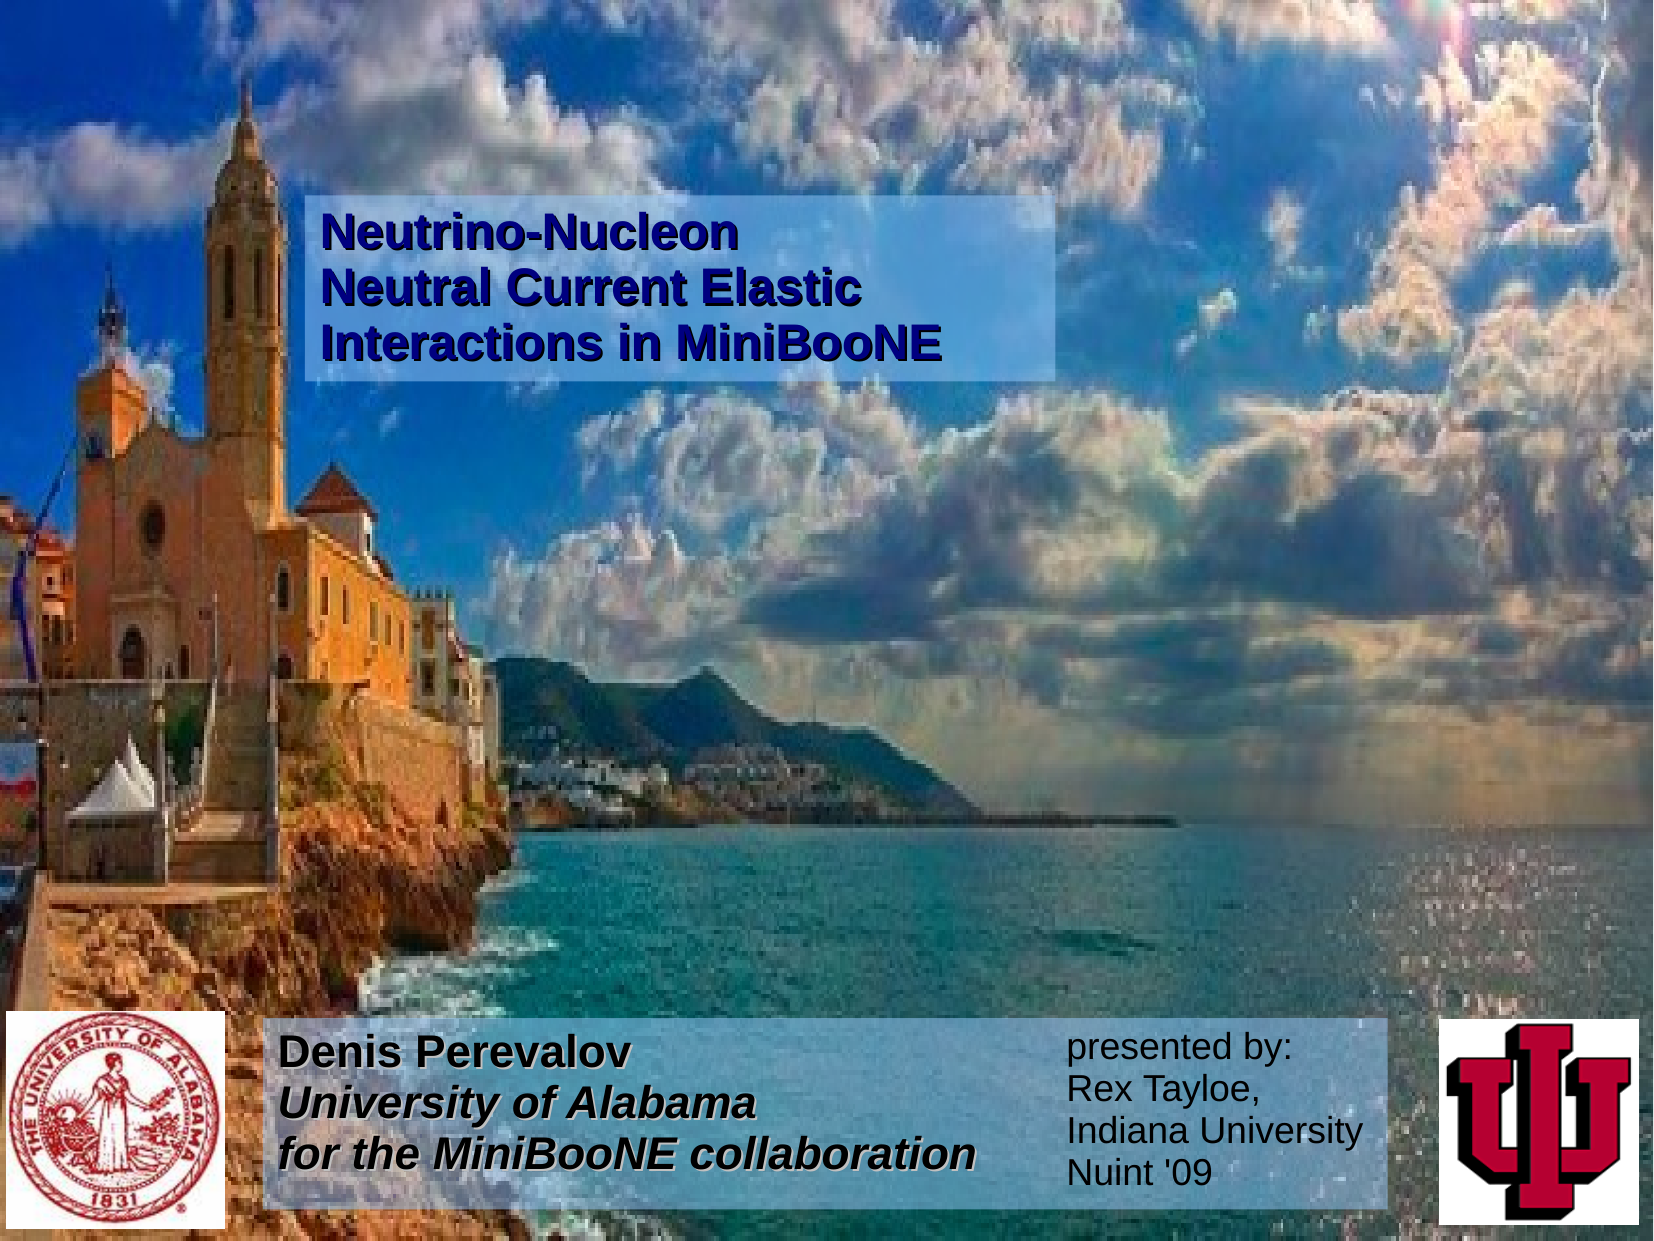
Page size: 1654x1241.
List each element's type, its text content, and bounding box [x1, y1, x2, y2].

text_box Neutrino-Nucleon Neutral Current Elastic Interactions in MiniBooNE [304, 195, 1056, 382]
text_box Denis Perevalov University of Alabama for the MiniBooNE collaboration [262, 1018, 1388, 1210]
text_box [324, 354, 1240, 426]
picture [0, 0, 1654, 1241]
text_box presented by: Rex Tayloe, Indiana University Nuint '09 [1051, 1018, 1379, 1202]
